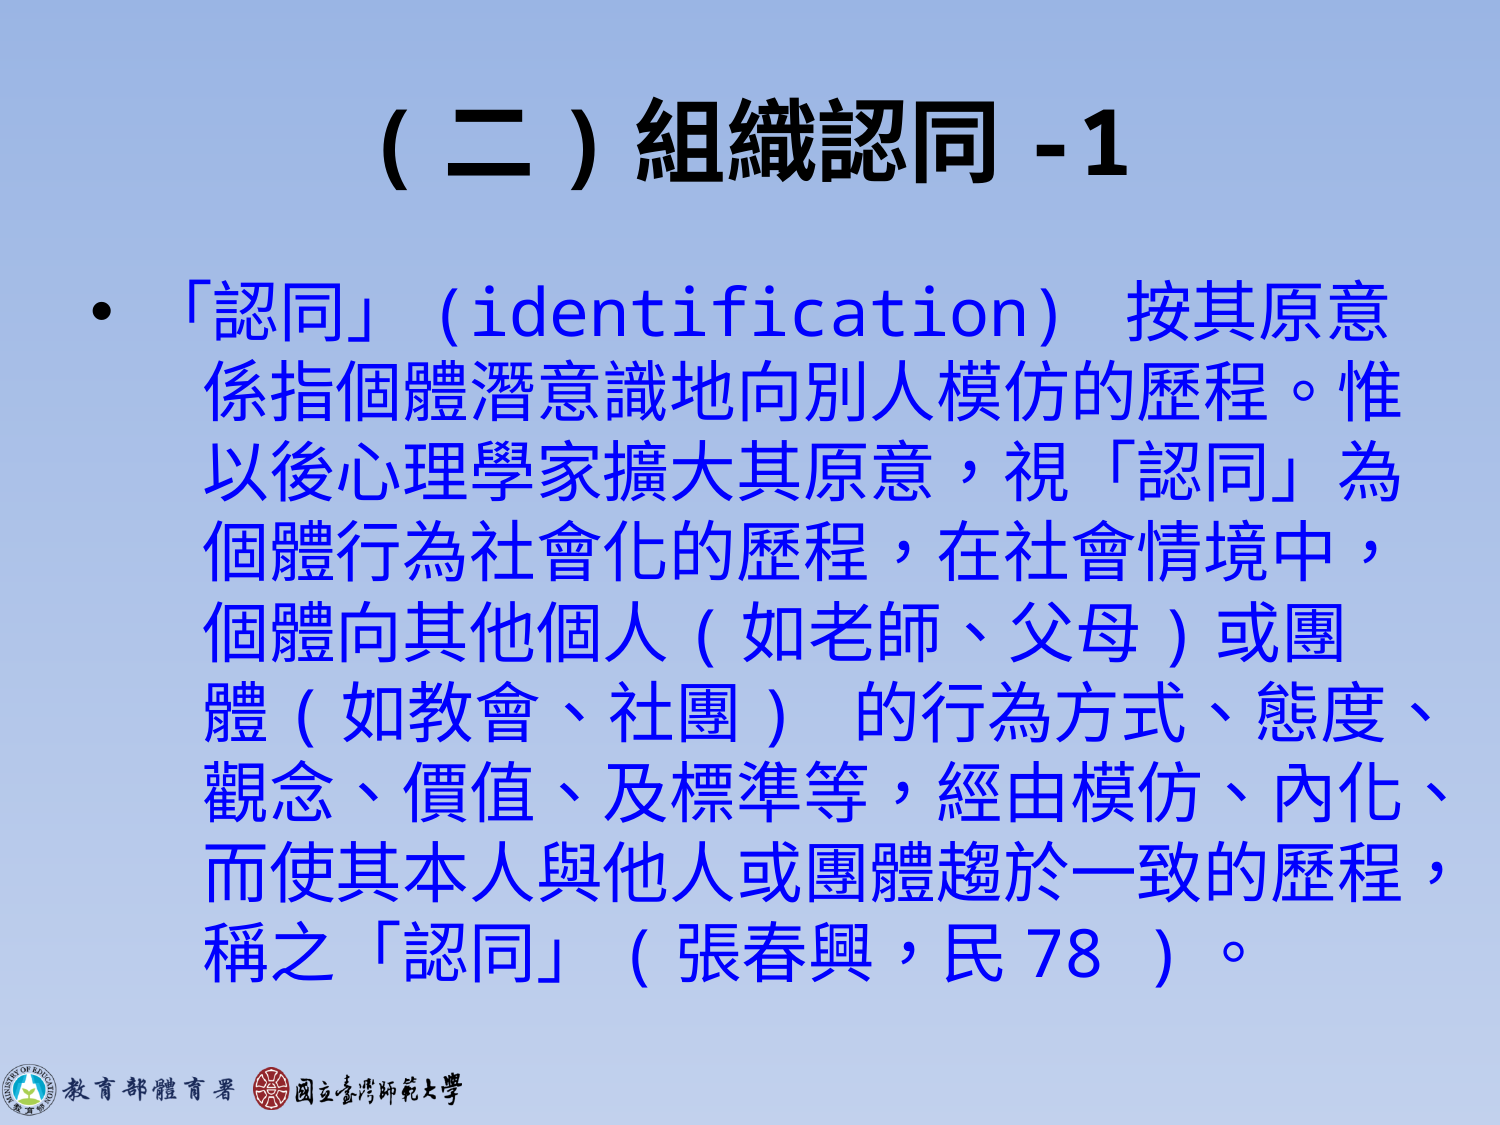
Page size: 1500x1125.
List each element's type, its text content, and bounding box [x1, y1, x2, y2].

list 「認同」(identification) 按其原意係指個體潛意識地向別人模仿的歷程。惟以後心理學家擴大其原意，視「認同」為個體行為社會化的歷程，在社會情境中，個體向其他個人(如老師、父母)或團體(如教會、社團) 的行為方式、態度、觀念、價值、及標準等，經由模仿、內化、而使其本人與他人或團體趨於一致的歷程，稱之「認同」(張春興，民78 )。 [75, 262, 1426, 1005]
title (二)組織認同-1 [75, 45, 1426, 233]
